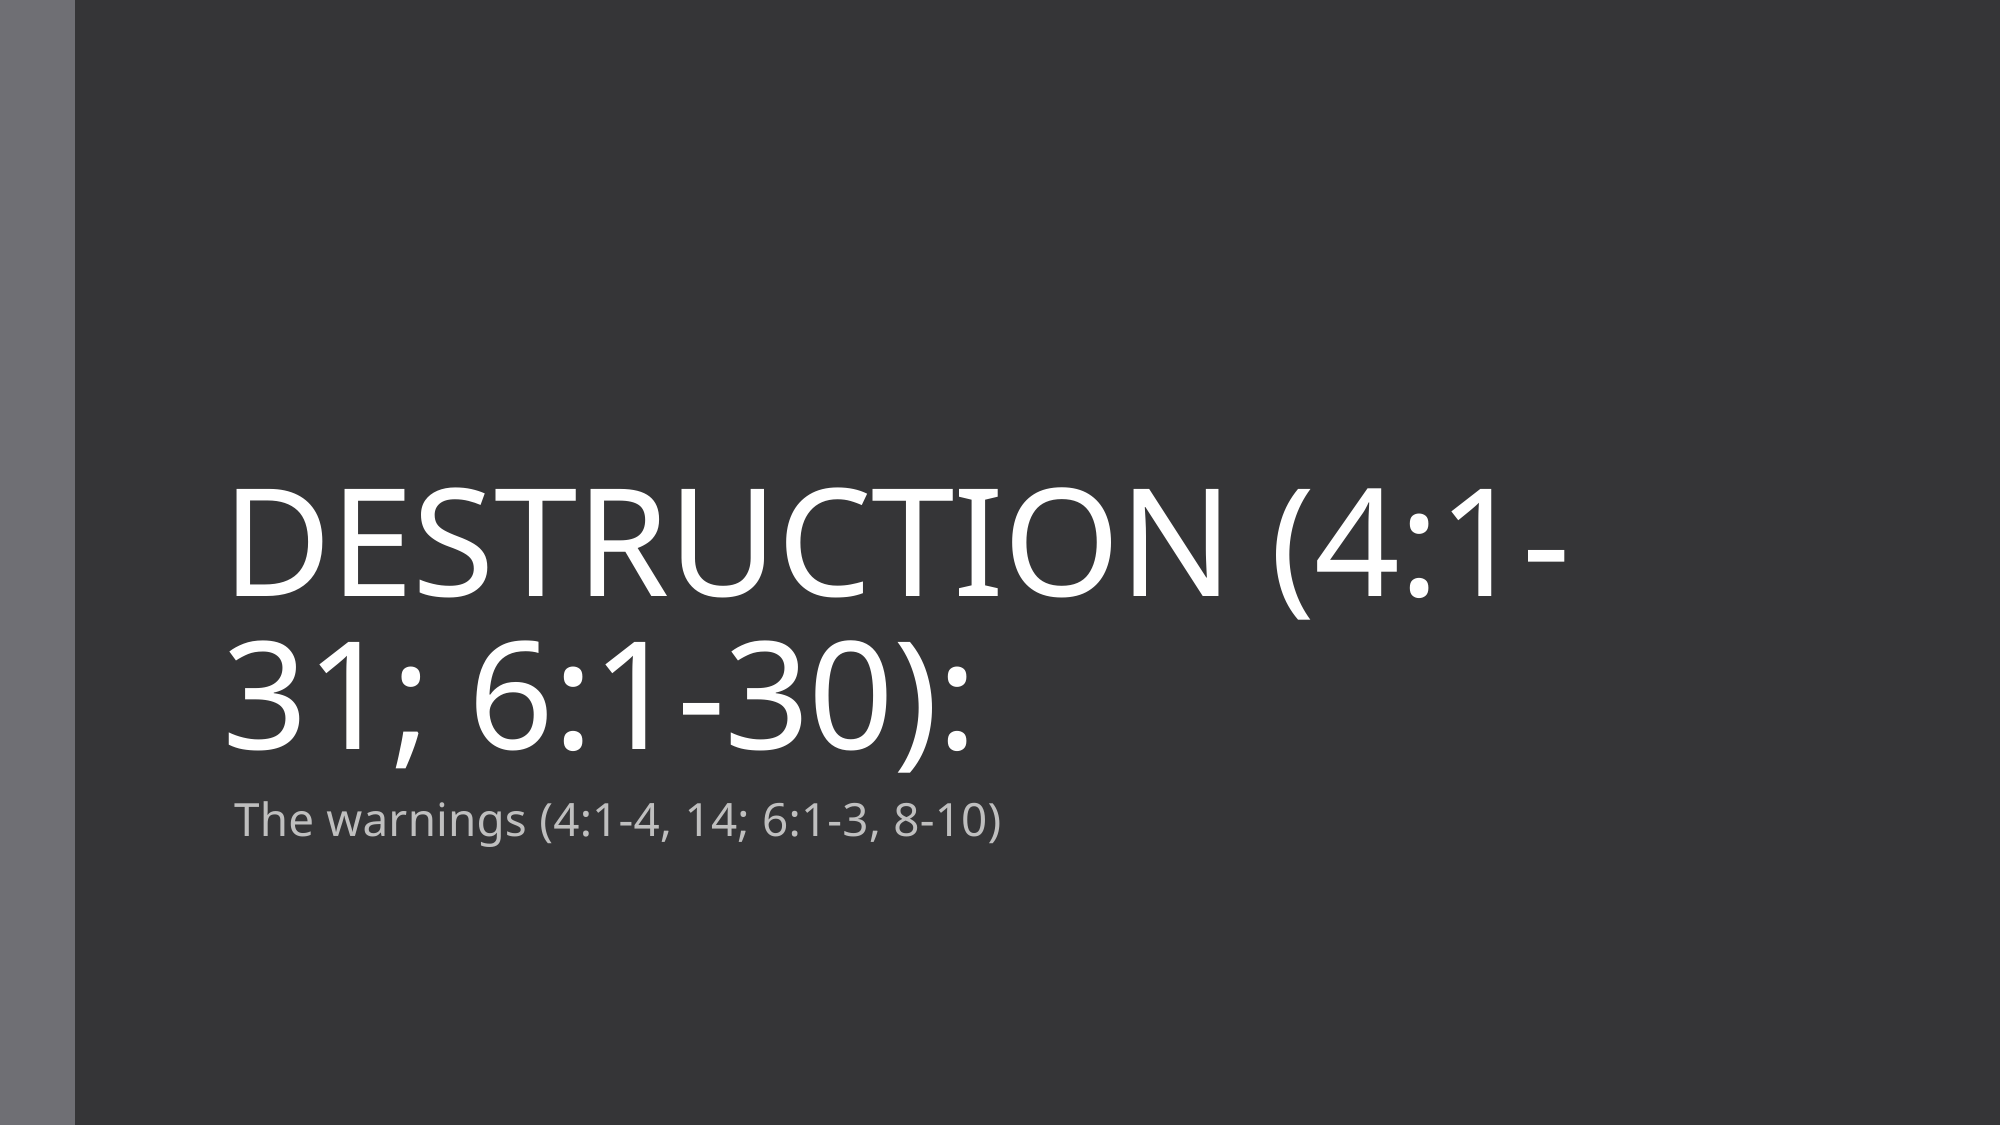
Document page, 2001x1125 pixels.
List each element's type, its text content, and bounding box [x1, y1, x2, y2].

title DESTRUCTION (4:1-31; 6:1-30): [206, 124, 1752, 787]
subtitle The warnings (4:1-4, 14; 6:1-3, 8-10) [206, 787, 1752, 1066]
